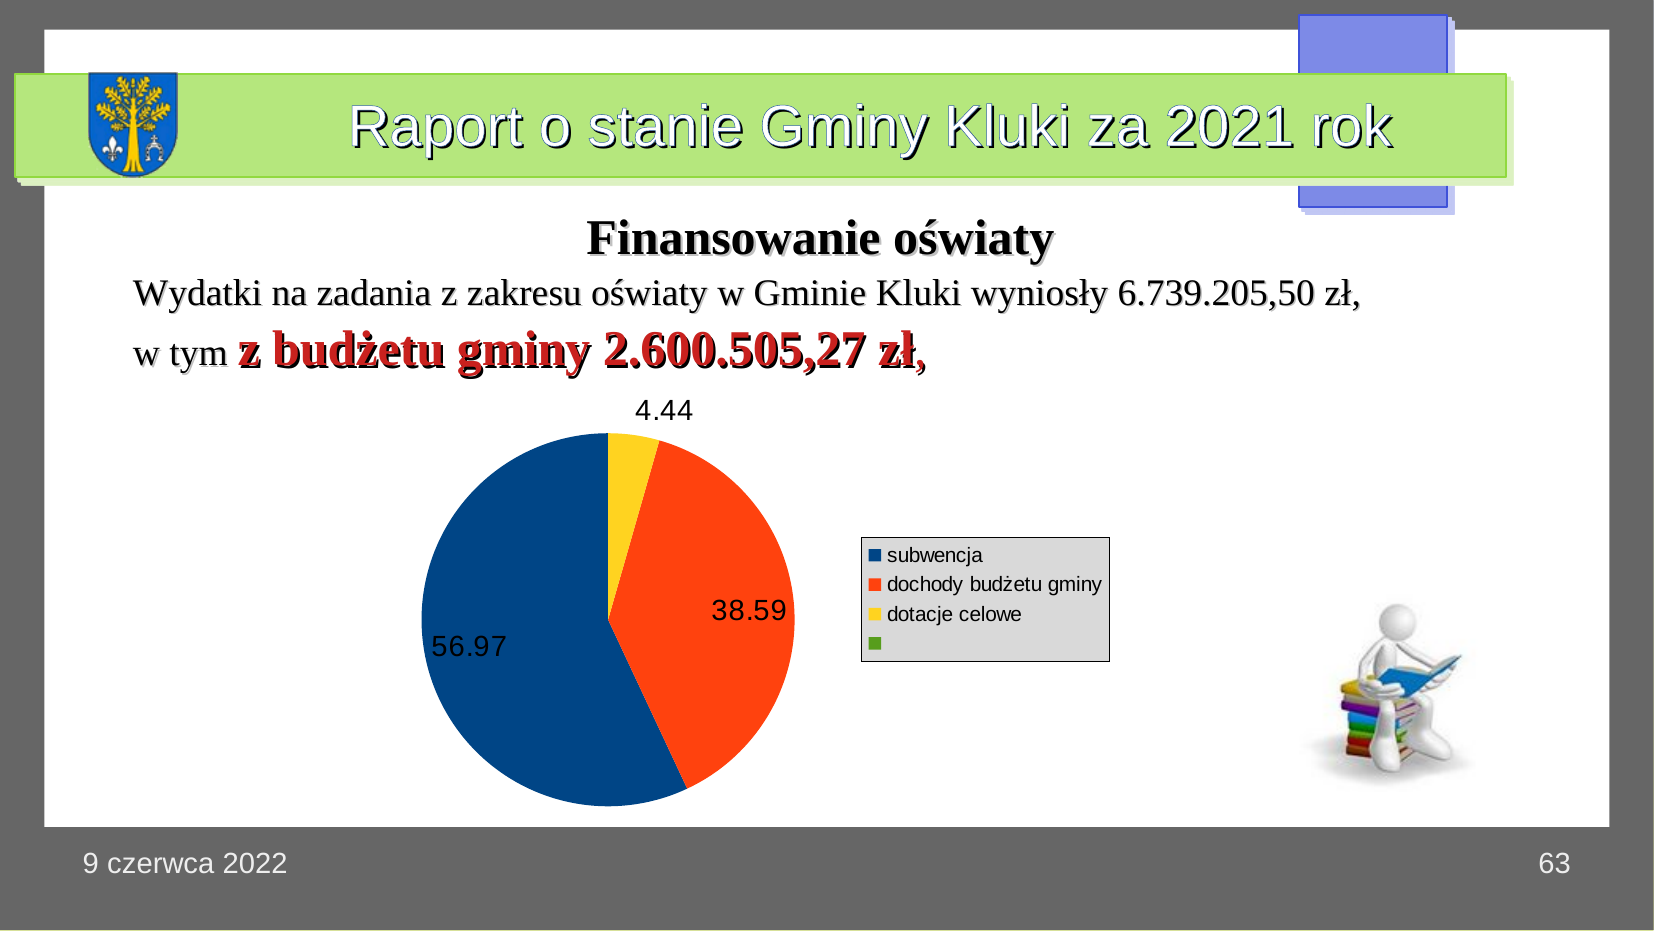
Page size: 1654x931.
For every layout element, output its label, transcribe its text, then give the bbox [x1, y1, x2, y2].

picture [88, 72, 178, 178]
title Raport o stanie Gminy Kluki za 2021 rok [242, 73, 1654, 178]
chart [354, 383, 1123, 815]
picture [1299, 590, 1501, 792]
text_box Finansowanie oświaty Wydatki na zadania z zakresu oświaty w Gminie Kluki wyniosły 6.739.205,50 zł, w tym z budżetu gminy 2.600.505,27 zł, [118, 206, 1536, 739]
